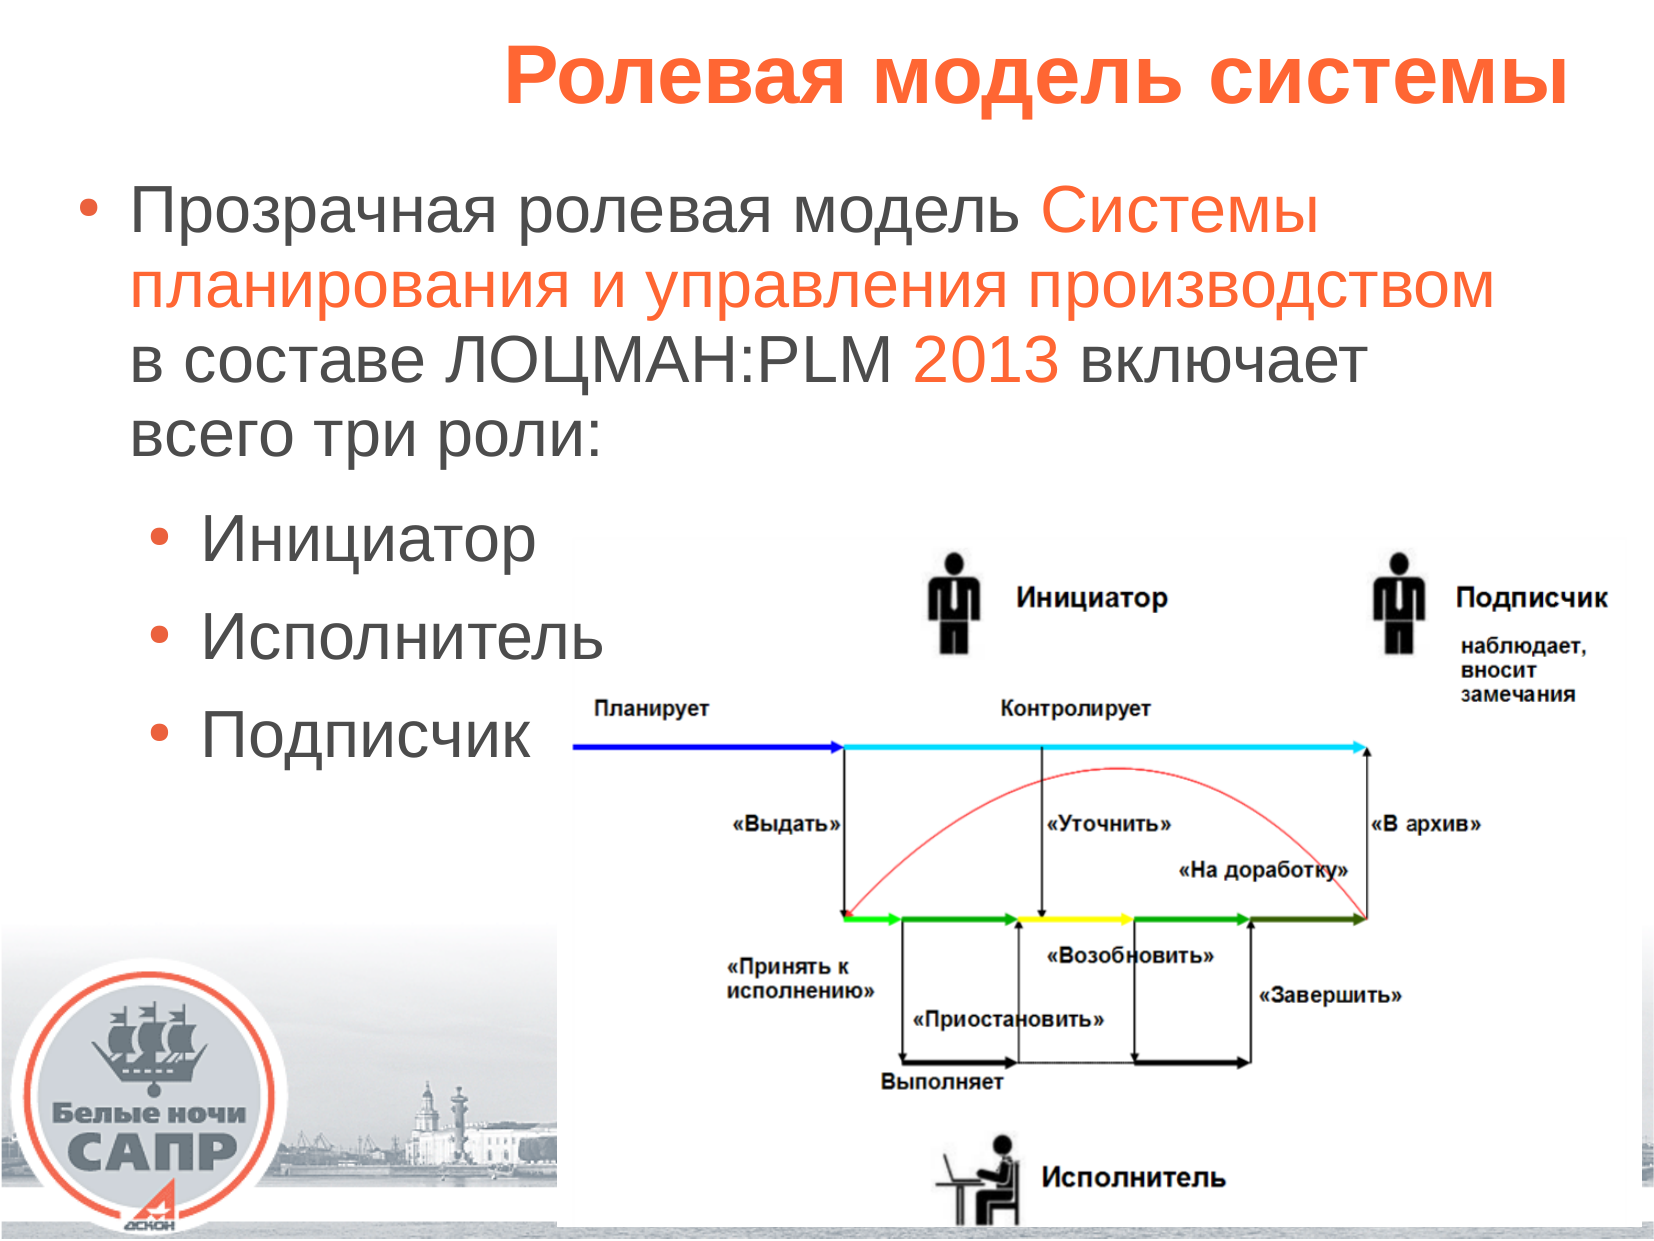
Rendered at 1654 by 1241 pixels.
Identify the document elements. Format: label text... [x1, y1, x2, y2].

list Прозрачная ролевая модель Системы планирования и управления производством в составе ЛОЦМАН:PLM 2013 включает всего три роли: Инициатор Исполнитель Подписчик [59, 172, 1548, 991]
picture [1, 0, 1654, 1239]
title Ролевая модель системы [82, 25, 1571, 125]
